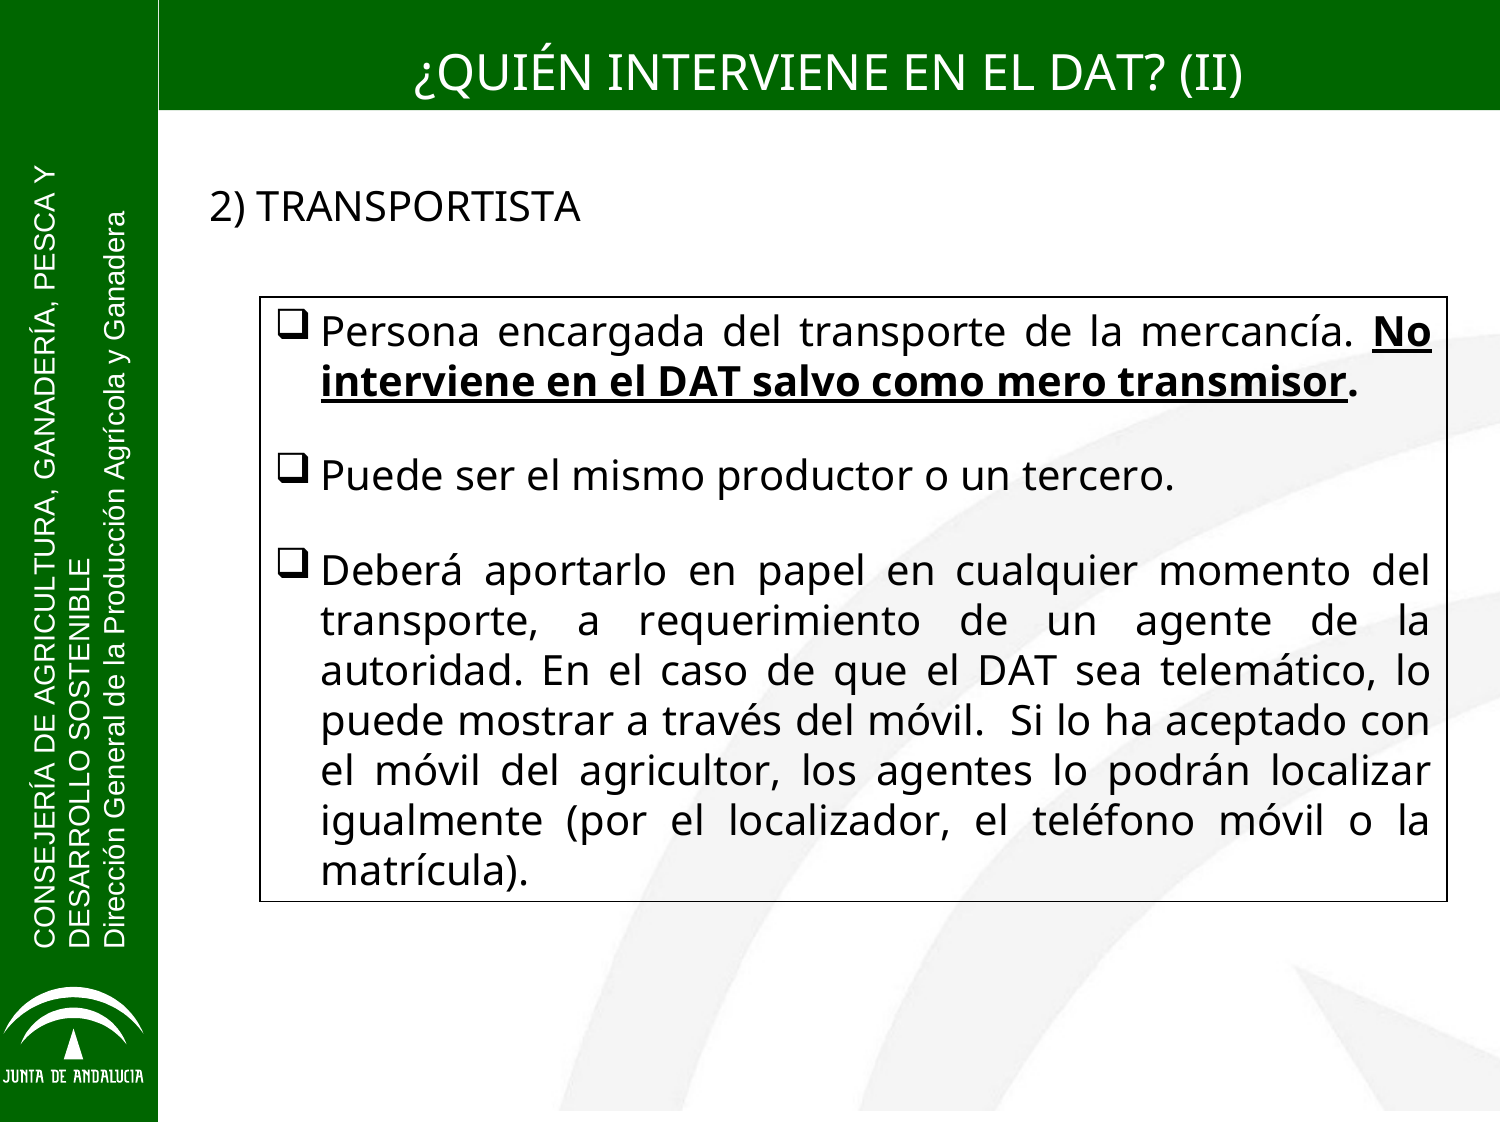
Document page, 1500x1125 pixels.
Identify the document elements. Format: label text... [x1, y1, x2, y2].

text_box Persona encargada del transporte de la mercancía. No interviene en el DAT salvo como mero transmisor. Puede ser el mismo productor o un tercero. Deberá aportarlo en papel en cualquier momento del transporte, a requerimiento de un agente de la autoridad. En el caso de que el DAT sea telemático, lo puede mostrar a través del móvil. Si lo ha aceptado con el móvil del agricultor, los agentes lo podrán localizar igualmente (por el localizador, el teléfono móvil o la matrícula). [259, 296, 1447, 902]
text_box 2) TRANSPORTISTA [194, 171, 703, 238]
picture [425, 186, 1500, 1111]
text_box ¿QUIÉN INTERVIENE EN EL DAT? (II) [158, 0, 1500, 111]
